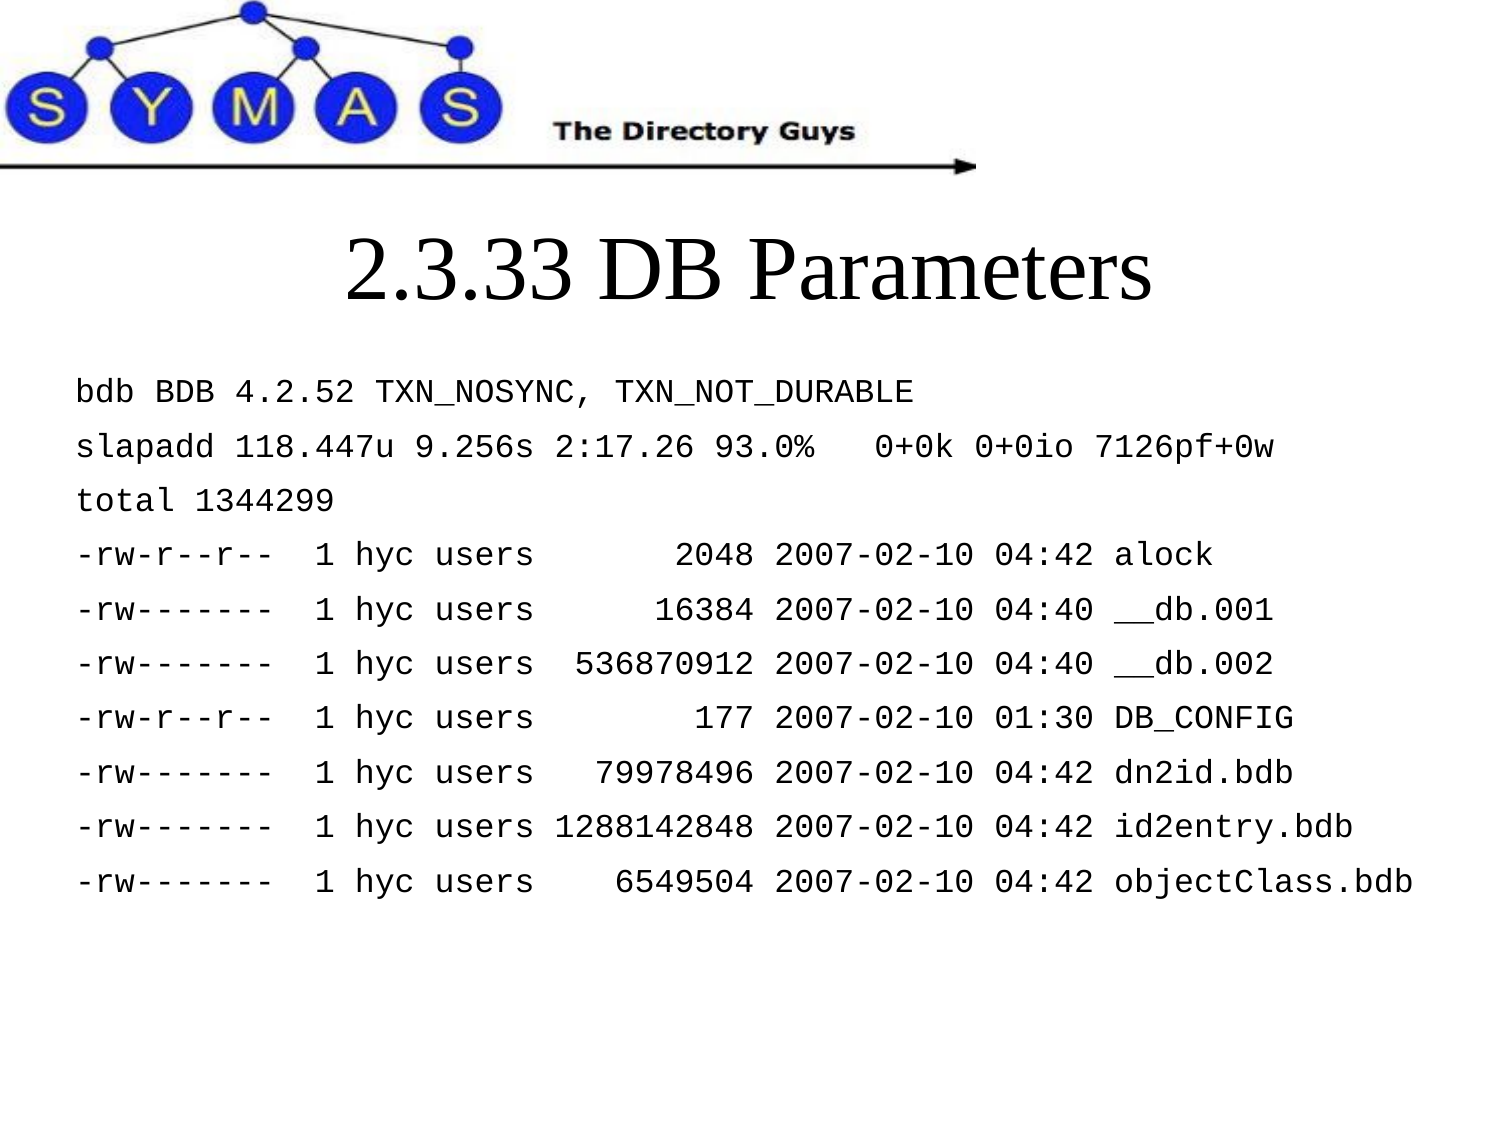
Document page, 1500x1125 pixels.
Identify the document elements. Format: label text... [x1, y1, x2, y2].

title 2.3.33 DB Parameters [112, 187, 1388, 351]
picture [0, 0, 976, 188]
list bdb BDB 4.2.52 TXN_NOSYNC, TXN_NOT_DURABLE slapadd 118.447u 9.256s 2:17.26 93.0% 0+0k 0+0io 7126pf+0w total 1344299 -rw-r--r-- 1 hyc users 2048 2007-02-10 04:42 alock -rw------- 1 hyc users 16384 2007-02-10 04:40 __db.001 -rw------- 1 hyc users 536870912 2007-02-10 04:40 __db.002 -rw-r--r-- 1 hyc users 177 2007-02-10 01:30 DB_CONFIG -rw------- 1 hyc users 79978496 2007-02-10 04:42 dn2id.bdb -rw------- 1 hyc users 1288142848 2007-02-10 04:42 id2entry.bdb -rw------- 1 hyc users 6549504 2007-02-10 04:42 objectClass.bdb [75, 374, 1426, 1051]
